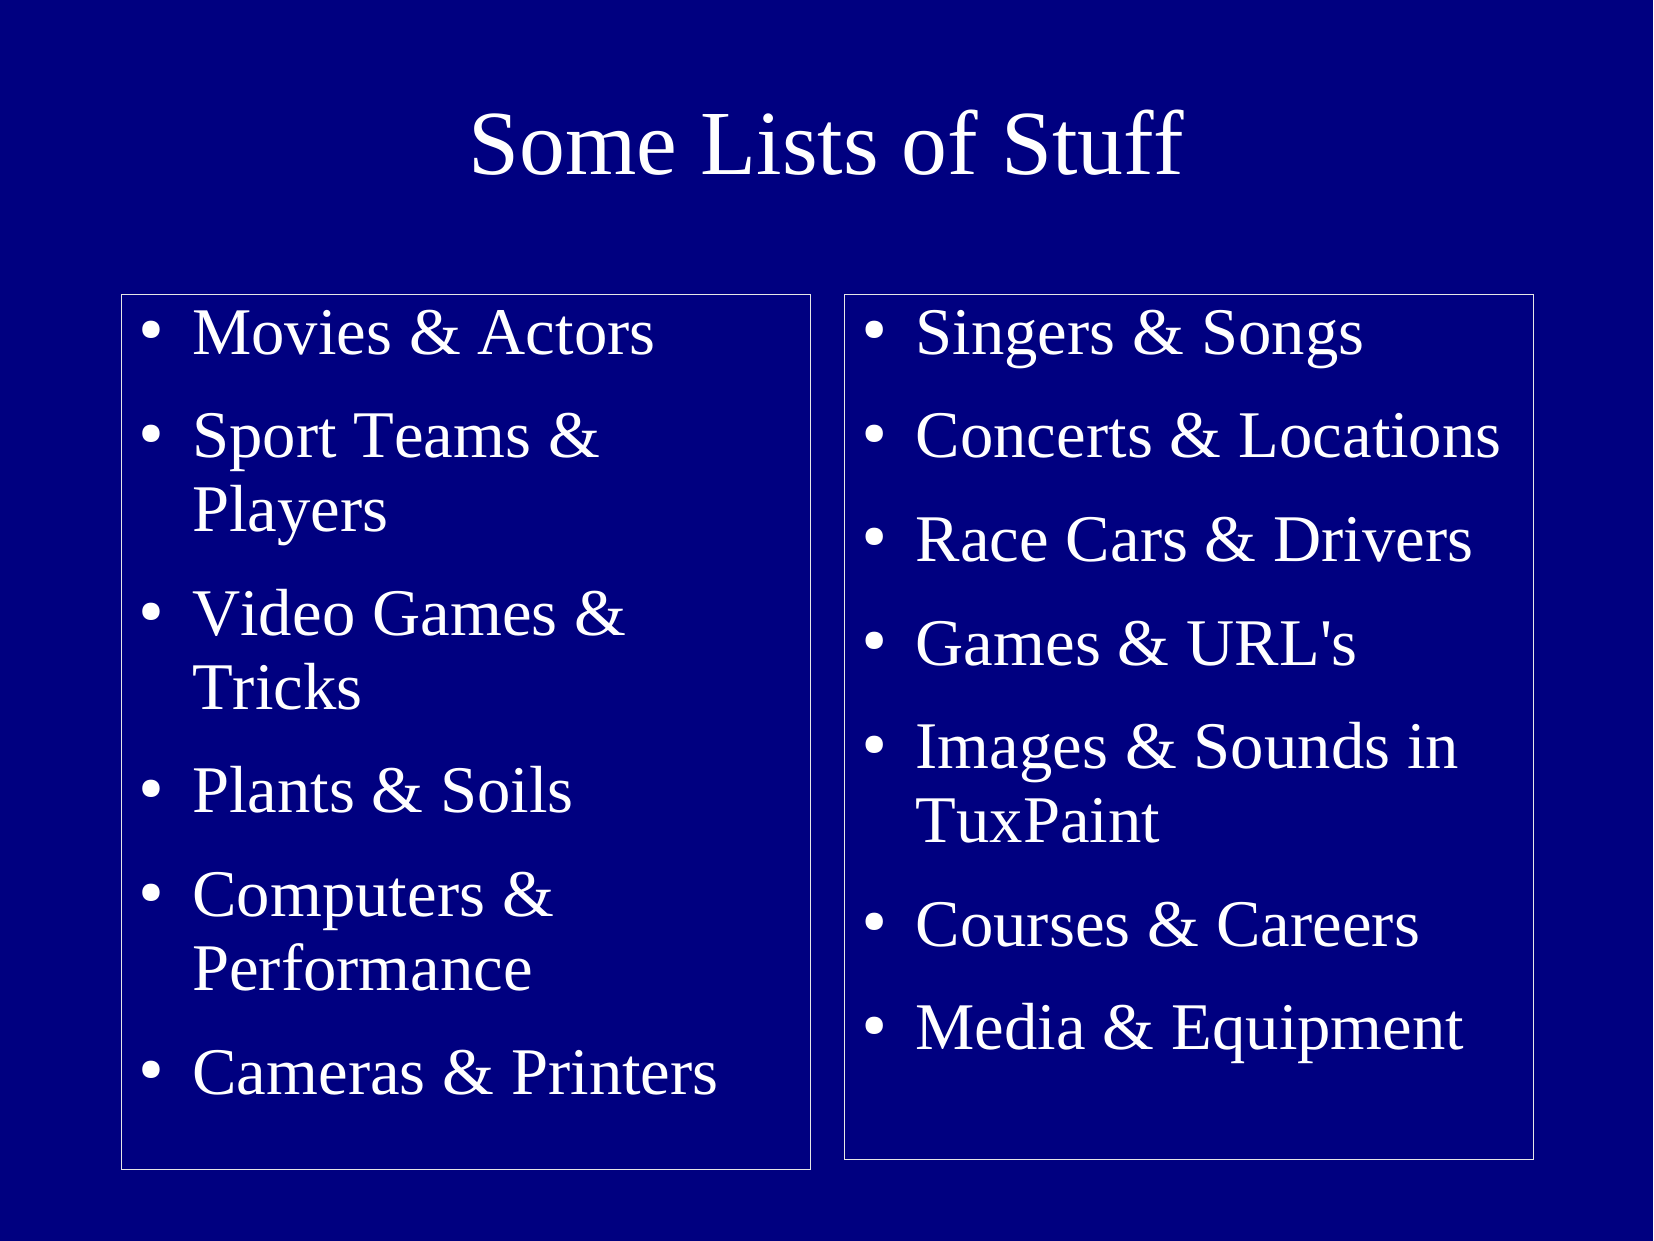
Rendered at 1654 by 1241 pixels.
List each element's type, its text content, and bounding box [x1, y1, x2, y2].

list Movies & Actors Sport Teams & Players Video Games & Tricks Plants & Soils Computers & Performance Cameras & Printers [121, 294, 811, 1170]
title Some Lists of Stuff [121, 50, 1533, 237]
list Singers & Songs Concerts & Locations Race Cars & Drivers Games & URL's Images & Sounds in TuxPaint Courses & Careers Media & Equipment [844, 294, 1534, 1160]
